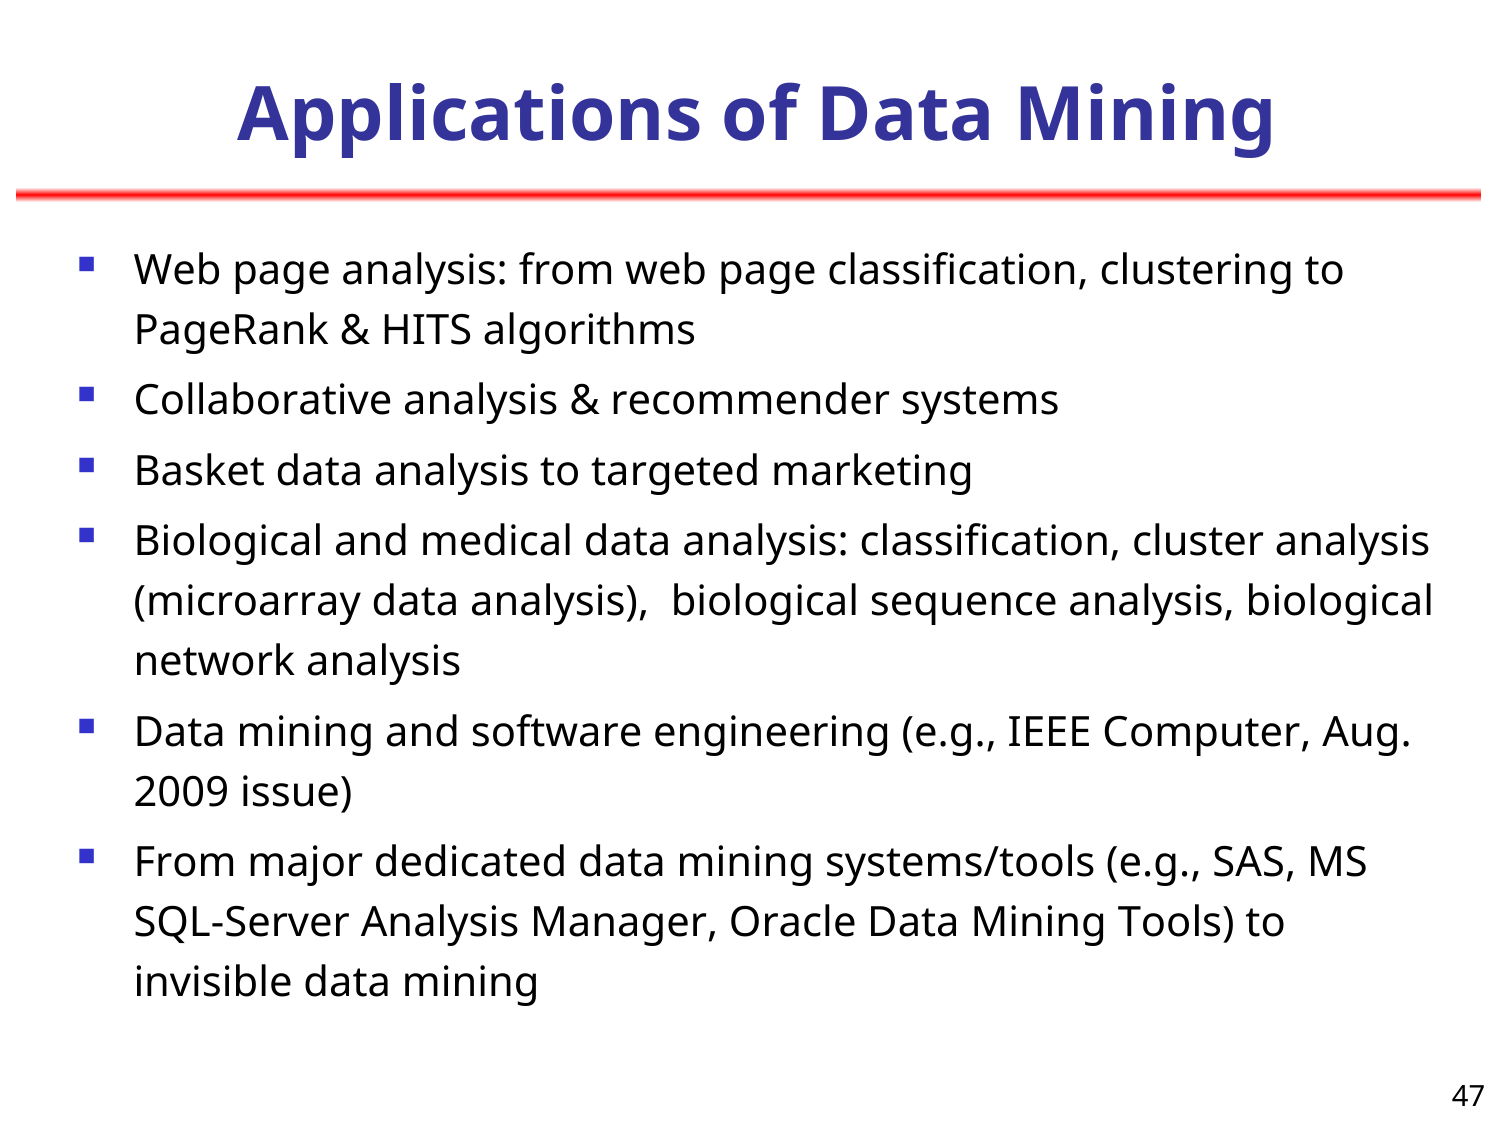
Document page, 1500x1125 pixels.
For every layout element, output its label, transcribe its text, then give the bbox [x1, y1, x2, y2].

text_box <number> [1187, 1050, 1500, 1125]
title Applications of Data Mining [124, 37, 1391, 163]
list Web page analysis: from web page classification, clustering to PageRank & HITS algorithms Collaborative analysis & recommender systems Basket data analysis to targeted marketing Biological and medical data analysis: classification, cluster analysis (microarray data analysis), biological sequence analysis, biological network analysis Data mining and software engineering (e.g., IEEE Computer, Aug. 2009 issue) From major dedicated data mining systems/tools (e.g., SAS, MS SQL-Server Analysis Manager, Oracle Data Mining Tools) to invisible data mining [62, 224, 1450, 1075]
